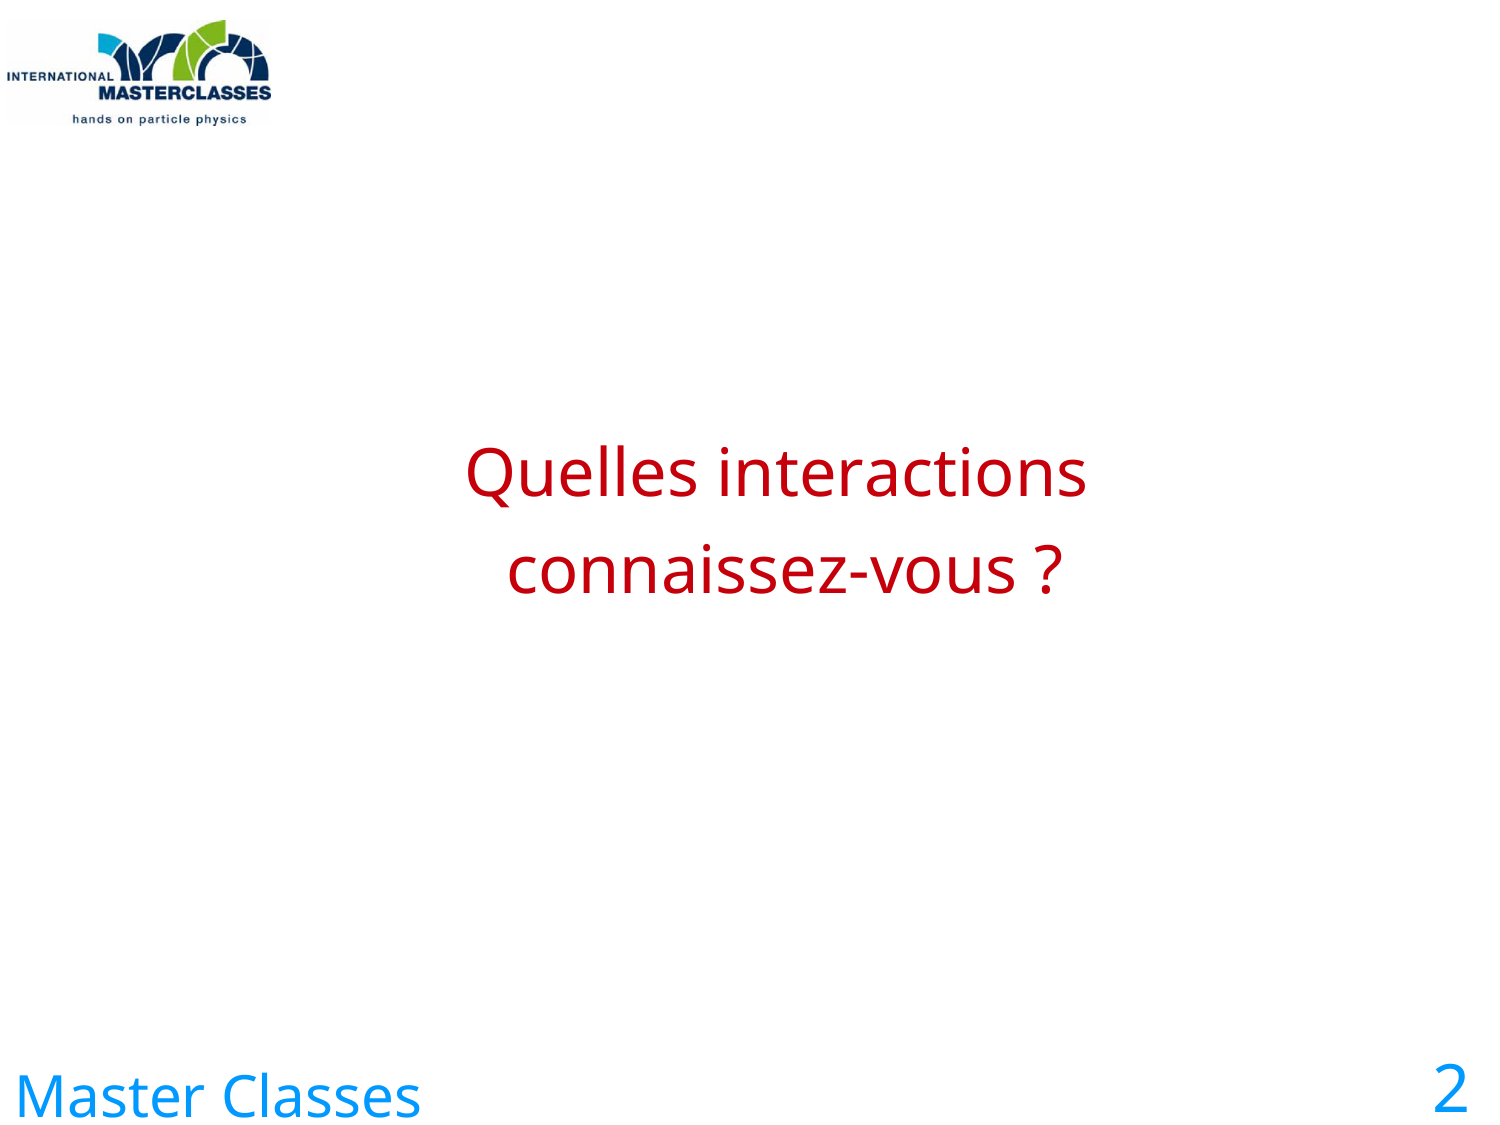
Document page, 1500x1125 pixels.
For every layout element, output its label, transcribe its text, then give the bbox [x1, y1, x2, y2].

picture [2, 10, 280, 130]
subtitle Quelles interactions connaissez-vous ? [188, 94, 1382, 1004]
